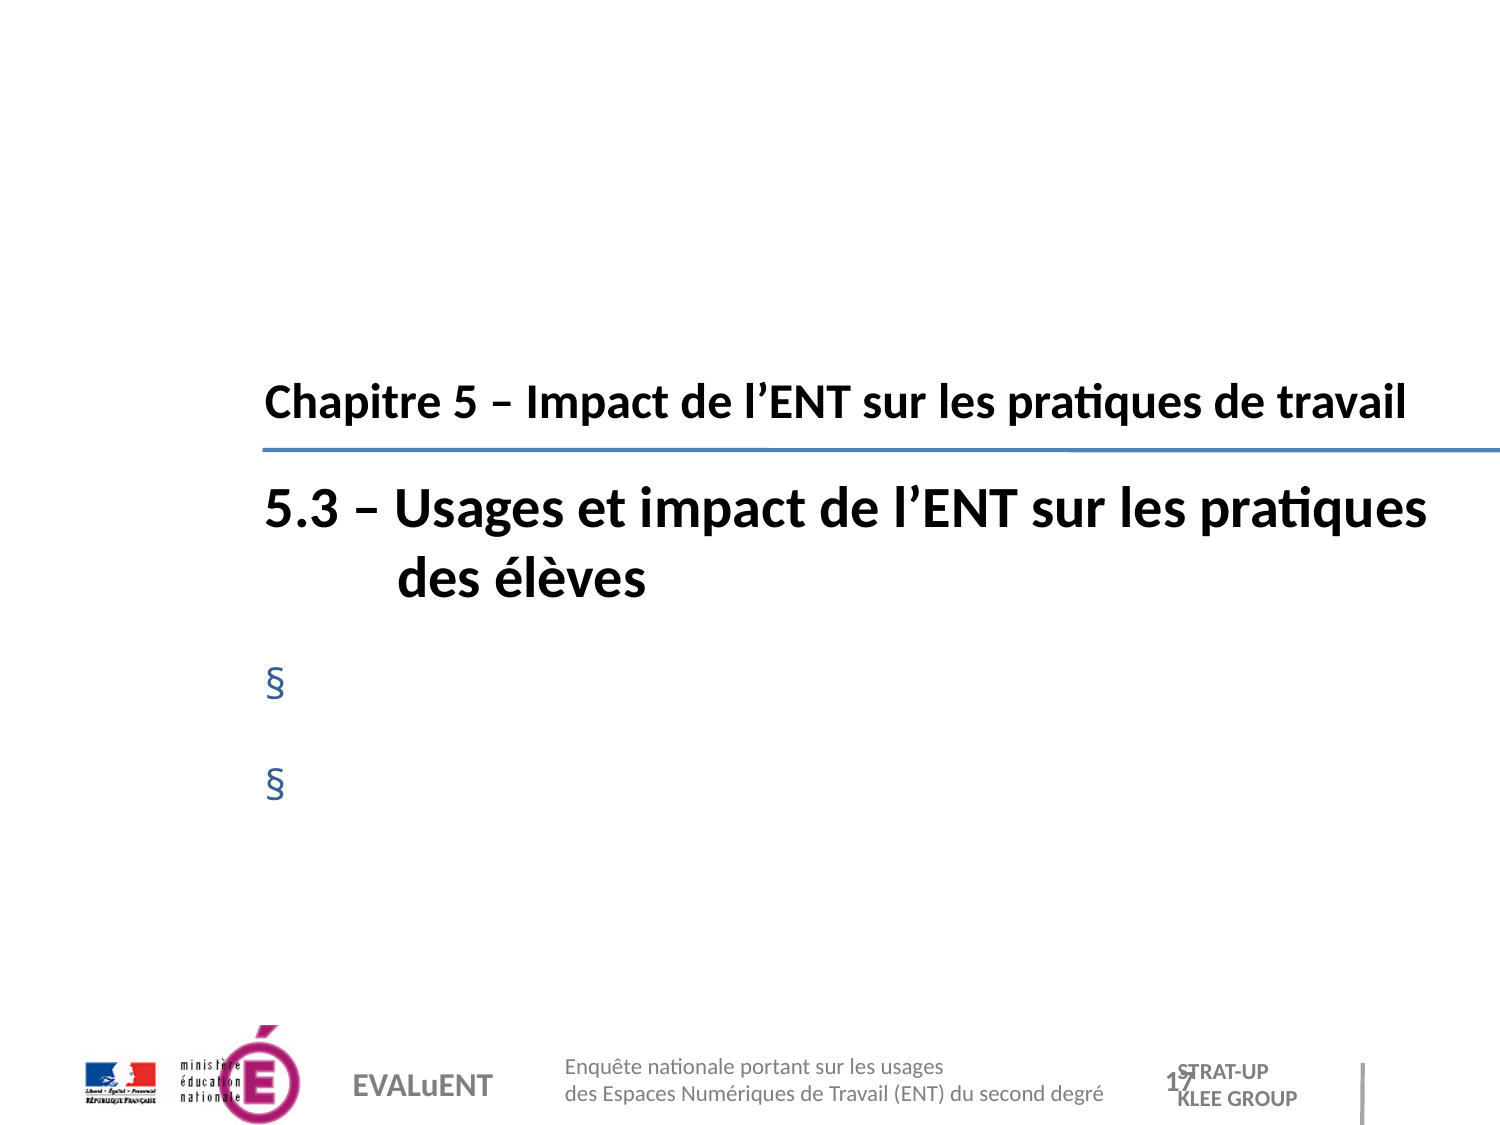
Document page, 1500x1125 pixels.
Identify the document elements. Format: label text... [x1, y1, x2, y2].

text_box Chapitre 5 – Impact de l’ENT sur les pratiques de travail 5.3 – Usages et impact de l’ENT sur les pratiques des élèves [249, 361, 1500, 813]
text_box [1074, 1050, 1426, 1110]
